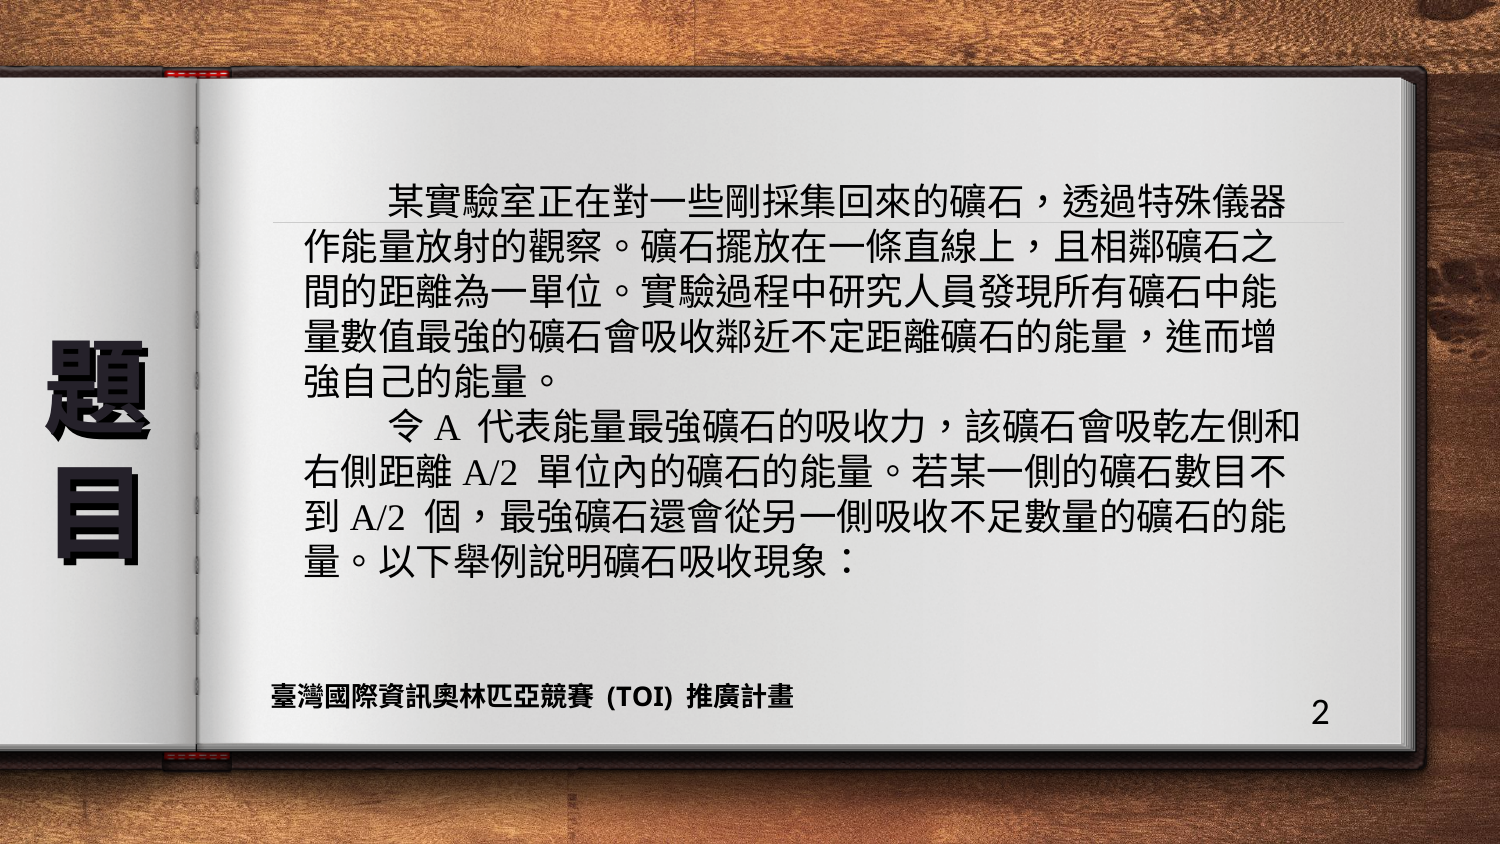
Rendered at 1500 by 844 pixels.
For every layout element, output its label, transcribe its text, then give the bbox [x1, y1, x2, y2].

text_box [1295, 672, 1386, 737]
text_box 某實驗室正在對一些剛採集回來的礦石，透過特殊儀器作能量放射的觀察。礦石擺放在一條直線上，且相鄰礦石之間的距離為一單位。實驗過程中研究人員發現所有礦石中能量數值最強的礦石會吸收鄰近不定距離礦石的能量，進而增強自己的能量。 令A 代表能量最強礦石的吸收力，該礦石會吸乾左側和右側距離A/2 單位內的礦石的能量。若某一側的礦石數目不到A/2 個，最強礦石還會從另一側吸收不足數量的礦石的能量。以下舉例說明礦石吸收現象： [288, 126, 1322, 591]
title 題 目 [28, 306, 210, 552]
